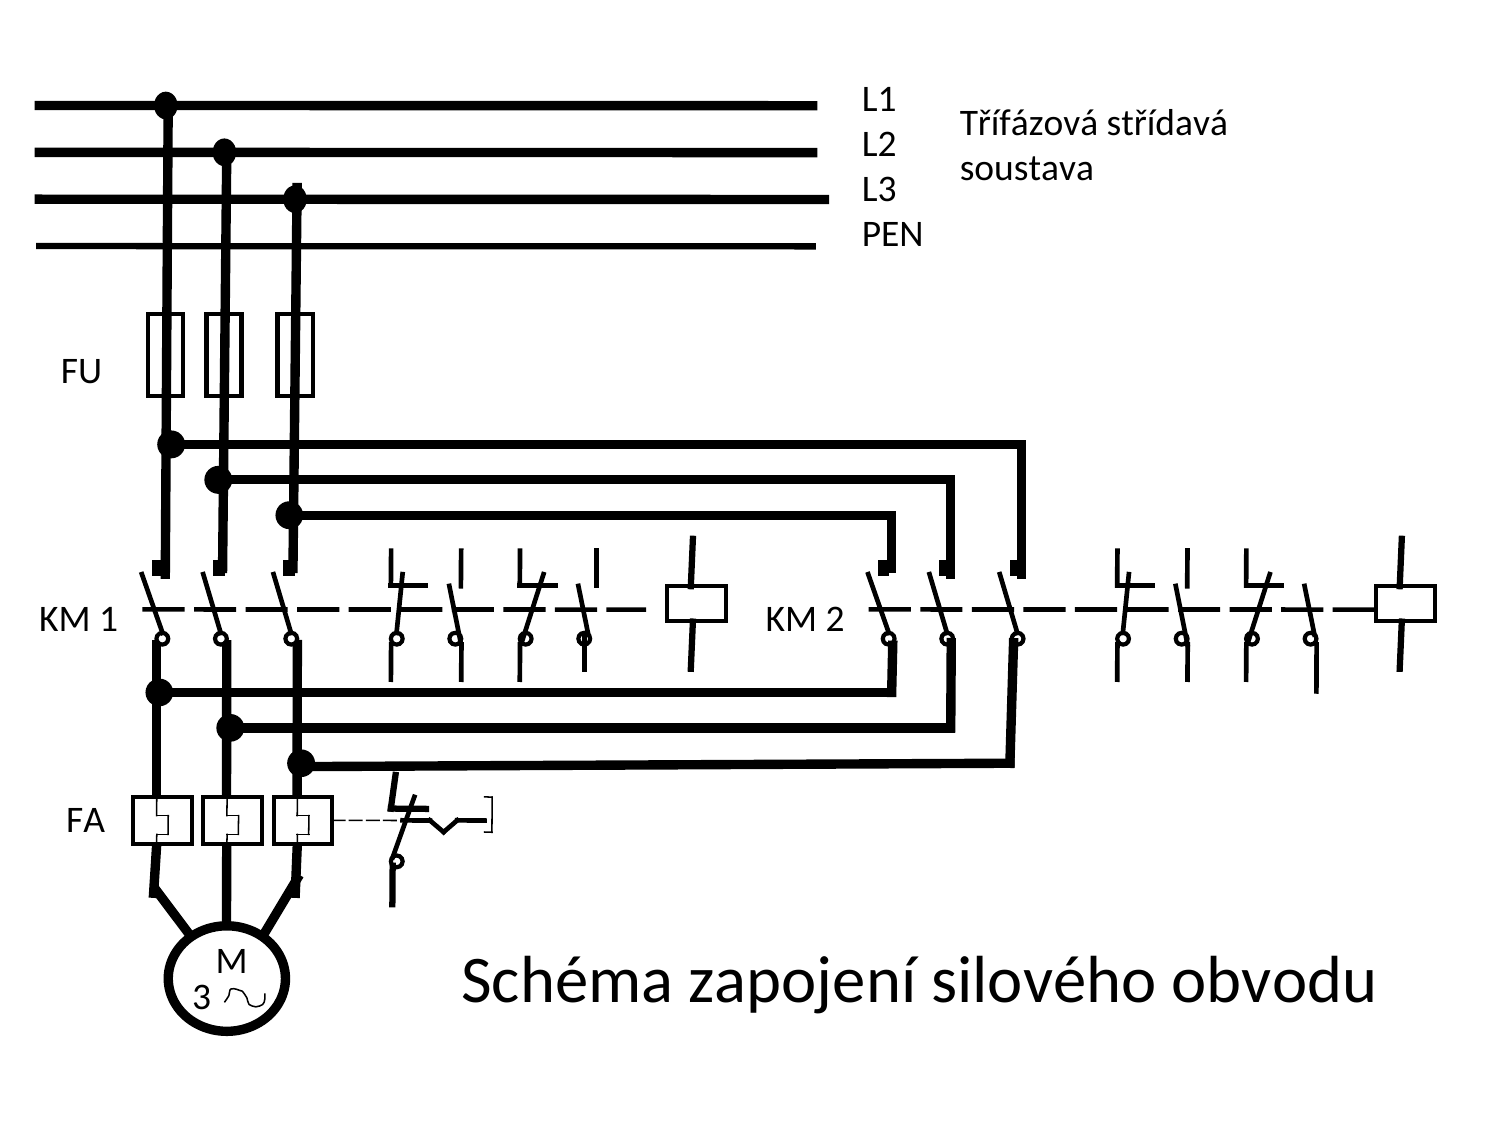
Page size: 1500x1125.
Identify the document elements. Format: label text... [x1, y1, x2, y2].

text_box [206, 467, 230, 492]
text_box M [200, 928, 263, 990]
text_box [228, 796, 262, 844]
text_box L1 L2 L3 PEN [847, 66, 939, 262]
text_box [1175, 632, 1184, 645]
text_box [159, 432, 184, 457]
text_box [153, 562, 162, 575]
text_box 3 [177, 964, 253, 1025]
text_box [132, 796, 167, 844]
text_box [1011, 562, 1017, 575]
text_box [147, 680, 171, 705]
text_box [390, 633, 403, 645]
text_box [277, 314, 291, 397]
text_box M [236, 955, 241, 964]
text_box Třífázová střídavá soustava [945, 90, 1306, 196]
text_box [172, 314, 183, 397]
text_box [215, 562, 223, 575]
text_box [230, 314, 242, 397]
text_box KM 2 [750, 586, 860, 647]
text_box [203, 796, 237, 844]
text_box [156, 93, 176, 118]
text_box [1250, 633, 1258, 645]
text_box [206, 314, 220, 397]
text_box [667, 586, 726, 622]
text_box [390, 855, 403, 868]
text_box [1117, 633, 1129, 645]
text_box Schéma zapojení silového obvodu [446, 928, 1394, 1025]
text_box [1012, 634, 1024, 645]
text_box [199, 937, 286, 1032]
text_box [941, 562, 946, 575]
text_box [285, 187, 305, 211]
text_box [300, 314, 313, 397]
text_box [941, 633, 953, 645]
text_box [277, 503, 301, 528]
text_box [882, 633, 895, 645]
text_box [879, 562, 888, 575]
text_box [524, 633, 532, 645]
text_box [158, 796, 192, 844]
text_box [1376, 586, 1435, 622]
text_box [449, 632, 458, 645]
text_box [285, 633, 298, 645]
text_box [168, 931, 200, 1007]
text_box [299, 796, 333, 844]
text_box [214, 140, 235, 165]
text_box M [221, 955, 227, 964]
text_box [1304, 632, 1317, 645]
text_box FU [46, 337, 117, 399]
text_box [273, 796, 308, 844]
text_box [289, 751, 313, 775]
text_box [147, 314, 162, 397]
text_box [285, 562, 293, 575]
text_box [156, 633, 169, 645]
text_box [578, 633, 582, 644]
text_box [215, 633, 227, 645]
text_box FA [51, 786, 121, 848]
text_box KM 1 [24, 586, 134, 647]
text_box [218, 716, 242, 740]
